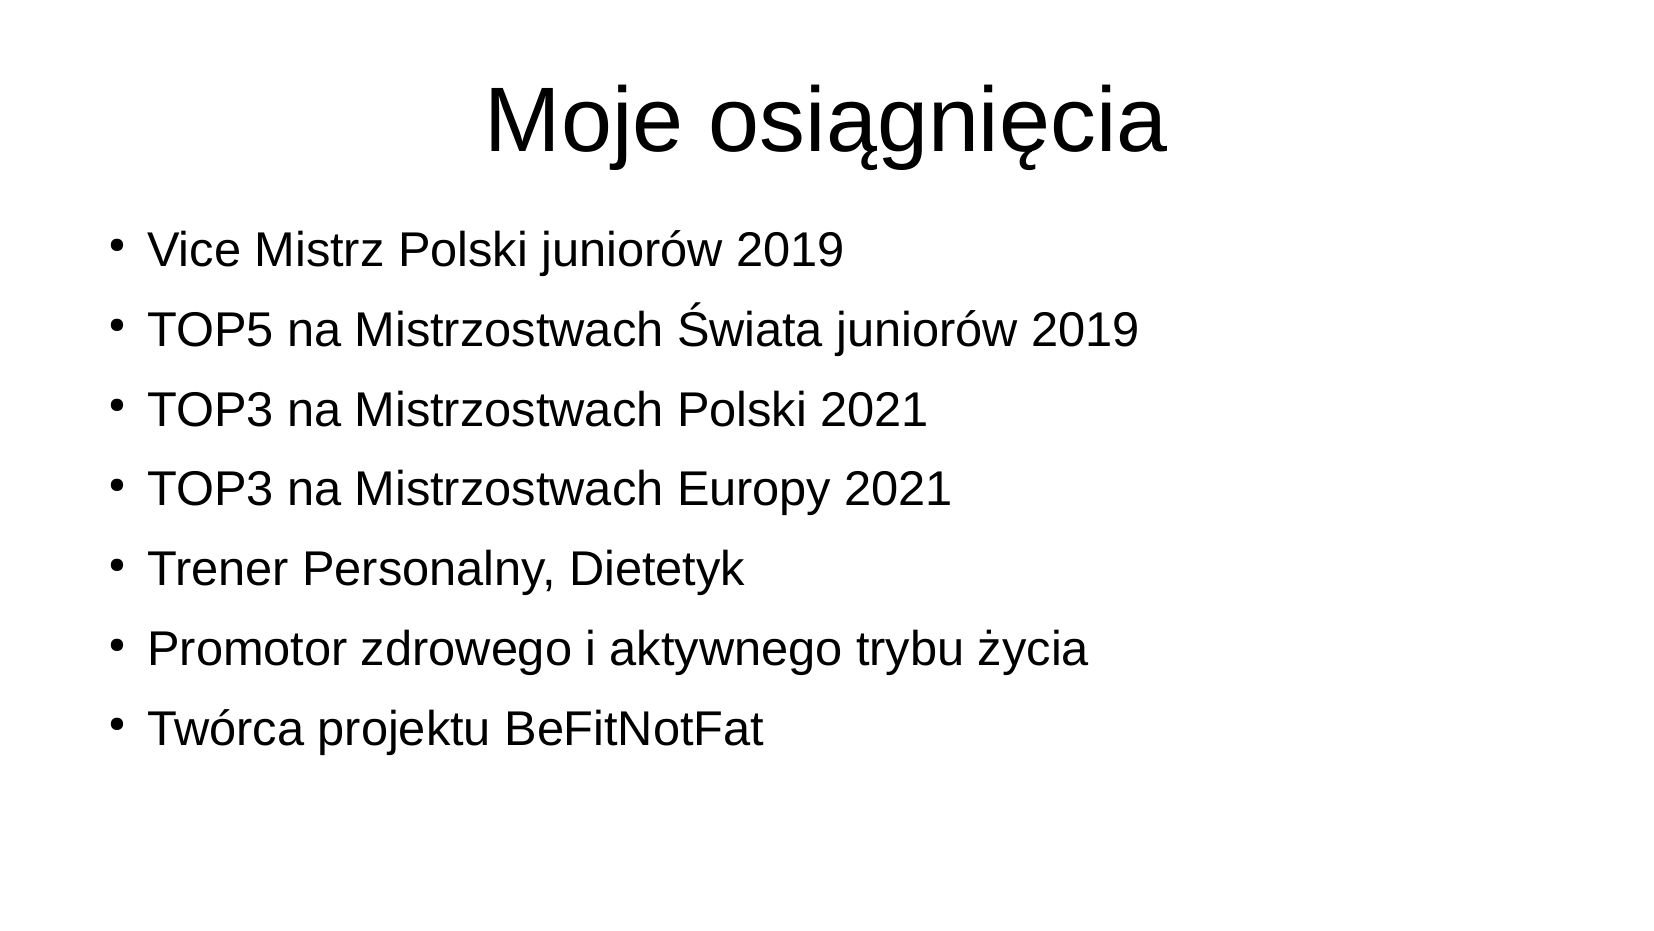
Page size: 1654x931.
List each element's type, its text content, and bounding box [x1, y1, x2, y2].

list Vice Mistrz Polski juniorów 2019 TOP5 na Mistrzostwach Świata juniorów 2019 TOP3 na Mistrzostwach Polski 2021 TOP3 na Mistrzostwach Europy 2021 Trener Personalny, Dietetyk Promotor zdrowego i aktywnego trybu życia Twórca projektu BeFitNotFat [82, 217, 1571, 758]
title Moje osiągnięcia [82, 37, 1571, 193]
